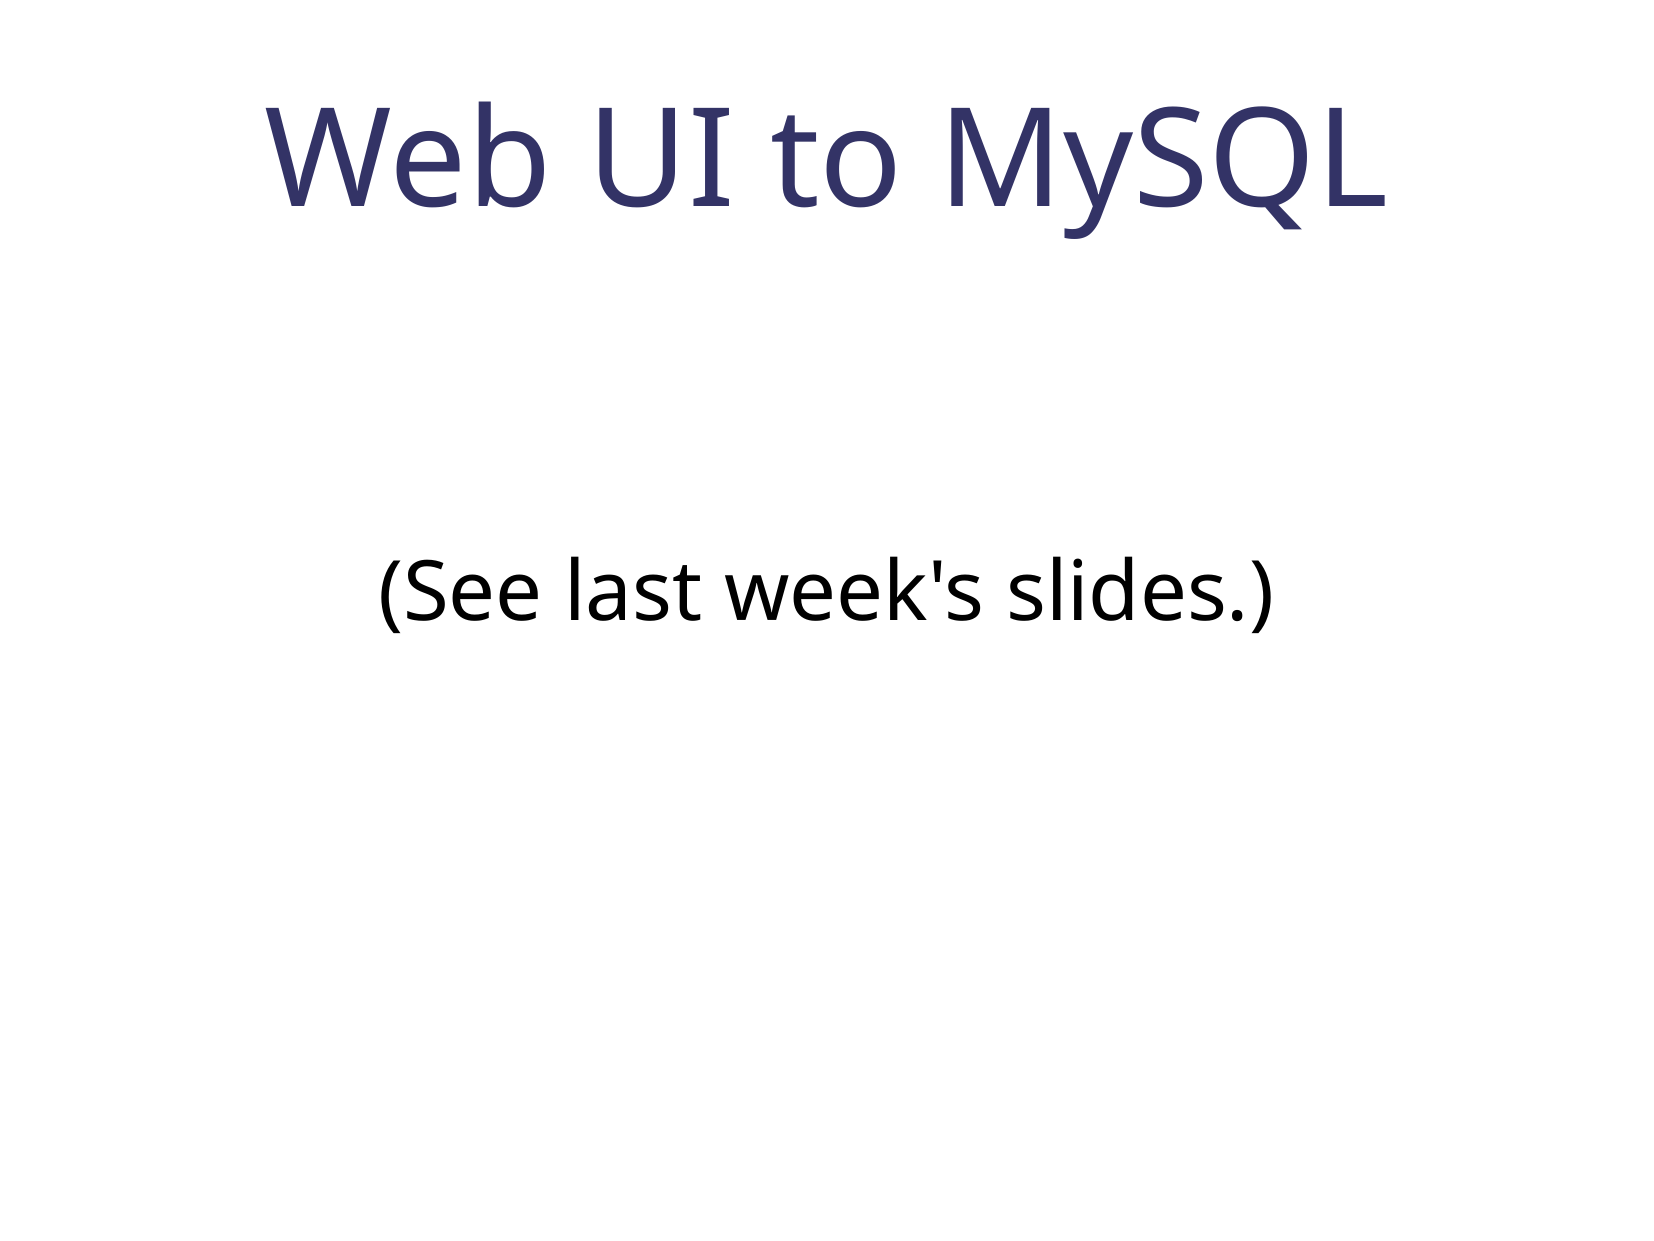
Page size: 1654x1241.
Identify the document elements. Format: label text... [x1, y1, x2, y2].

subtitle (See last week's slides.) [82, 531, 1571, 1094]
title Web UI to MySQL [82, 56, 1571, 250]
